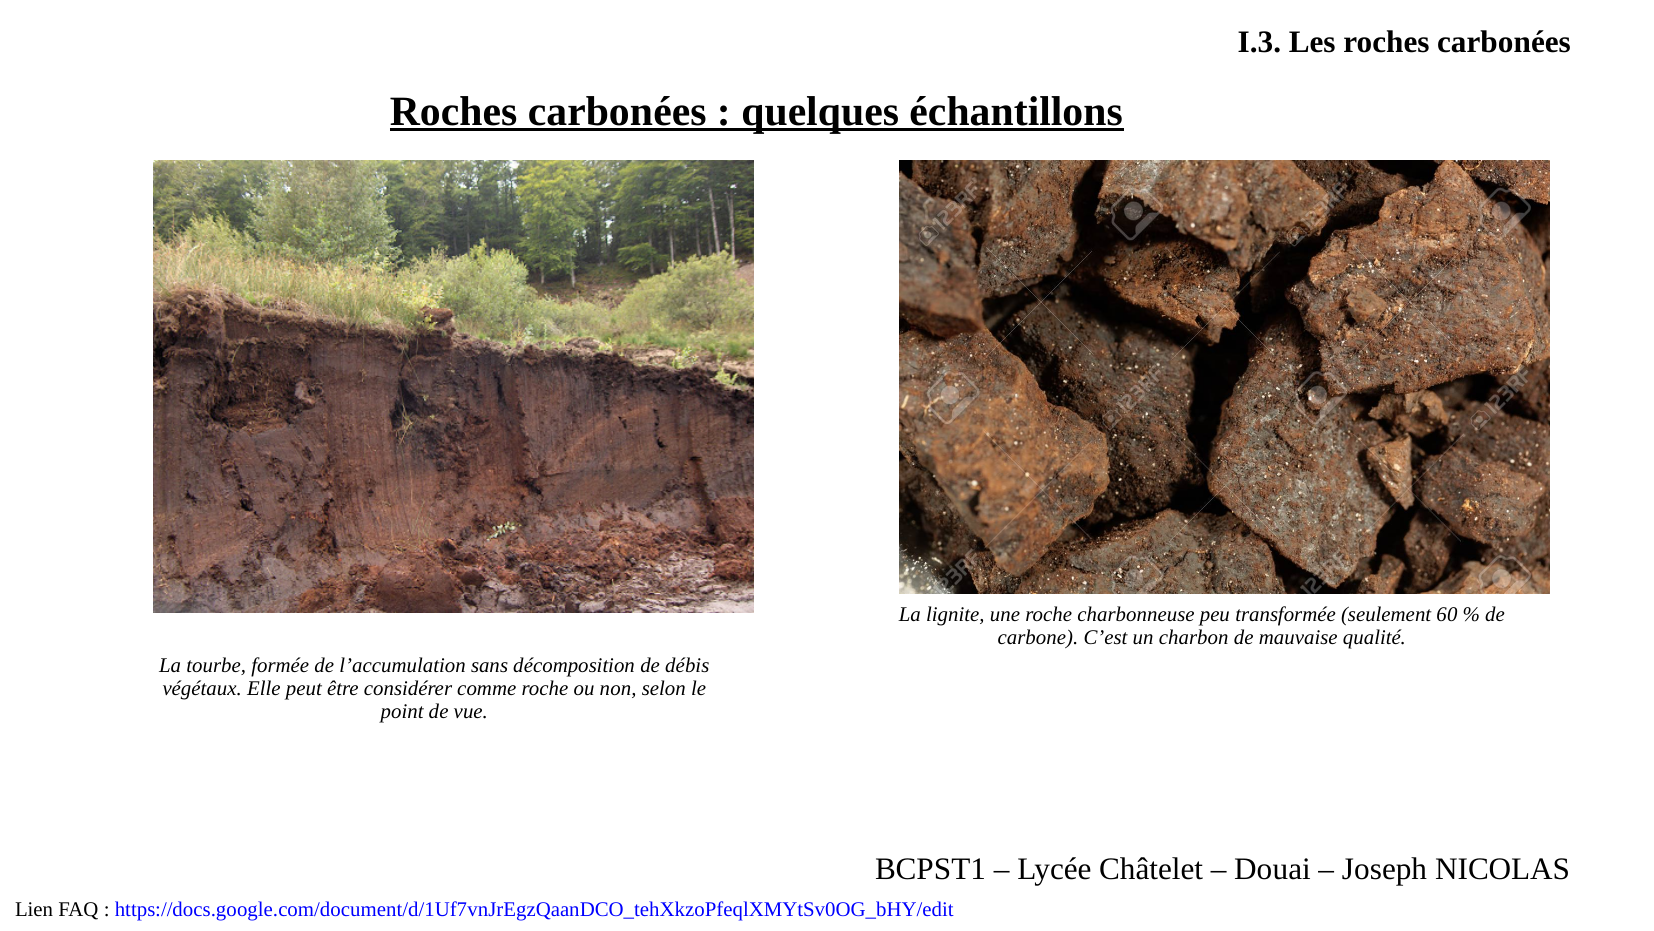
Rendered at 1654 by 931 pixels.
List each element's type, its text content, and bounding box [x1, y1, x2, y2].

text_box I.3. Les roches carbonées [638, 5, 1572, 78]
picture [153, 160, 754, 613]
text_box La tourbe, formée de l’accumulation sans décomposition de débis végétaux. Elle peut être considérer comme roche ou non, selon le point de vue. [152, 654, 717, 760]
text_box Roches carbonées : quelques échantillons [94, 88, 1595, 157]
picture [899, 160, 1550, 594]
text_box Lien FAQ : https://docs.google.com/document/d/1Uf7vnJrEgzQaanDCO_tehXkzoPfeqlXMYtSv0OG_bHY/edit [0, 897, 993, 931]
text_box BCPST1 – Lycée Châtelet – Douai – Joseph NICOLAS [637, 832, 1571, 905]
text_box La lignite, une roche charbonneuse peu transformée (seulement 60 % de carbone). C’est un charbon de mauvaise qualité. [883, 603, 1521, 765]
